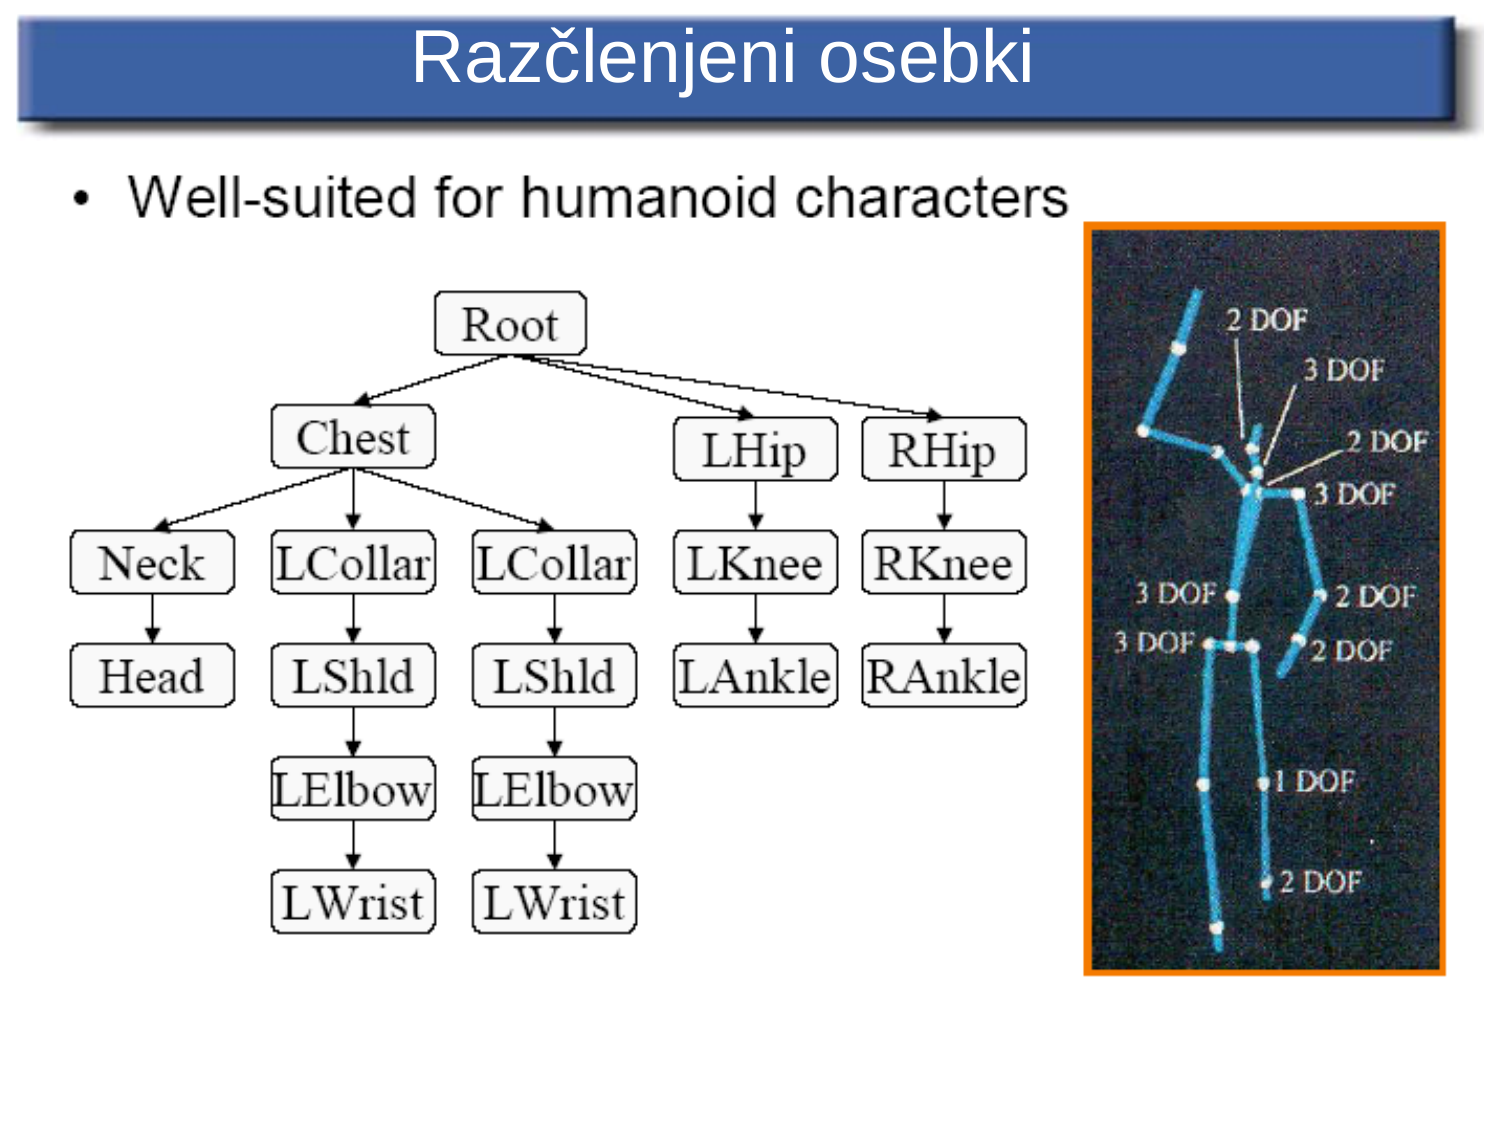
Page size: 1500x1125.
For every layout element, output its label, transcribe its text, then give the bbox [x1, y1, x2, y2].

picture [16, 13, 1484, 141]
picture [64, 153, 1459, 987]
text_box Razčlenjeni osebki [395, 0, 1052, 106]
